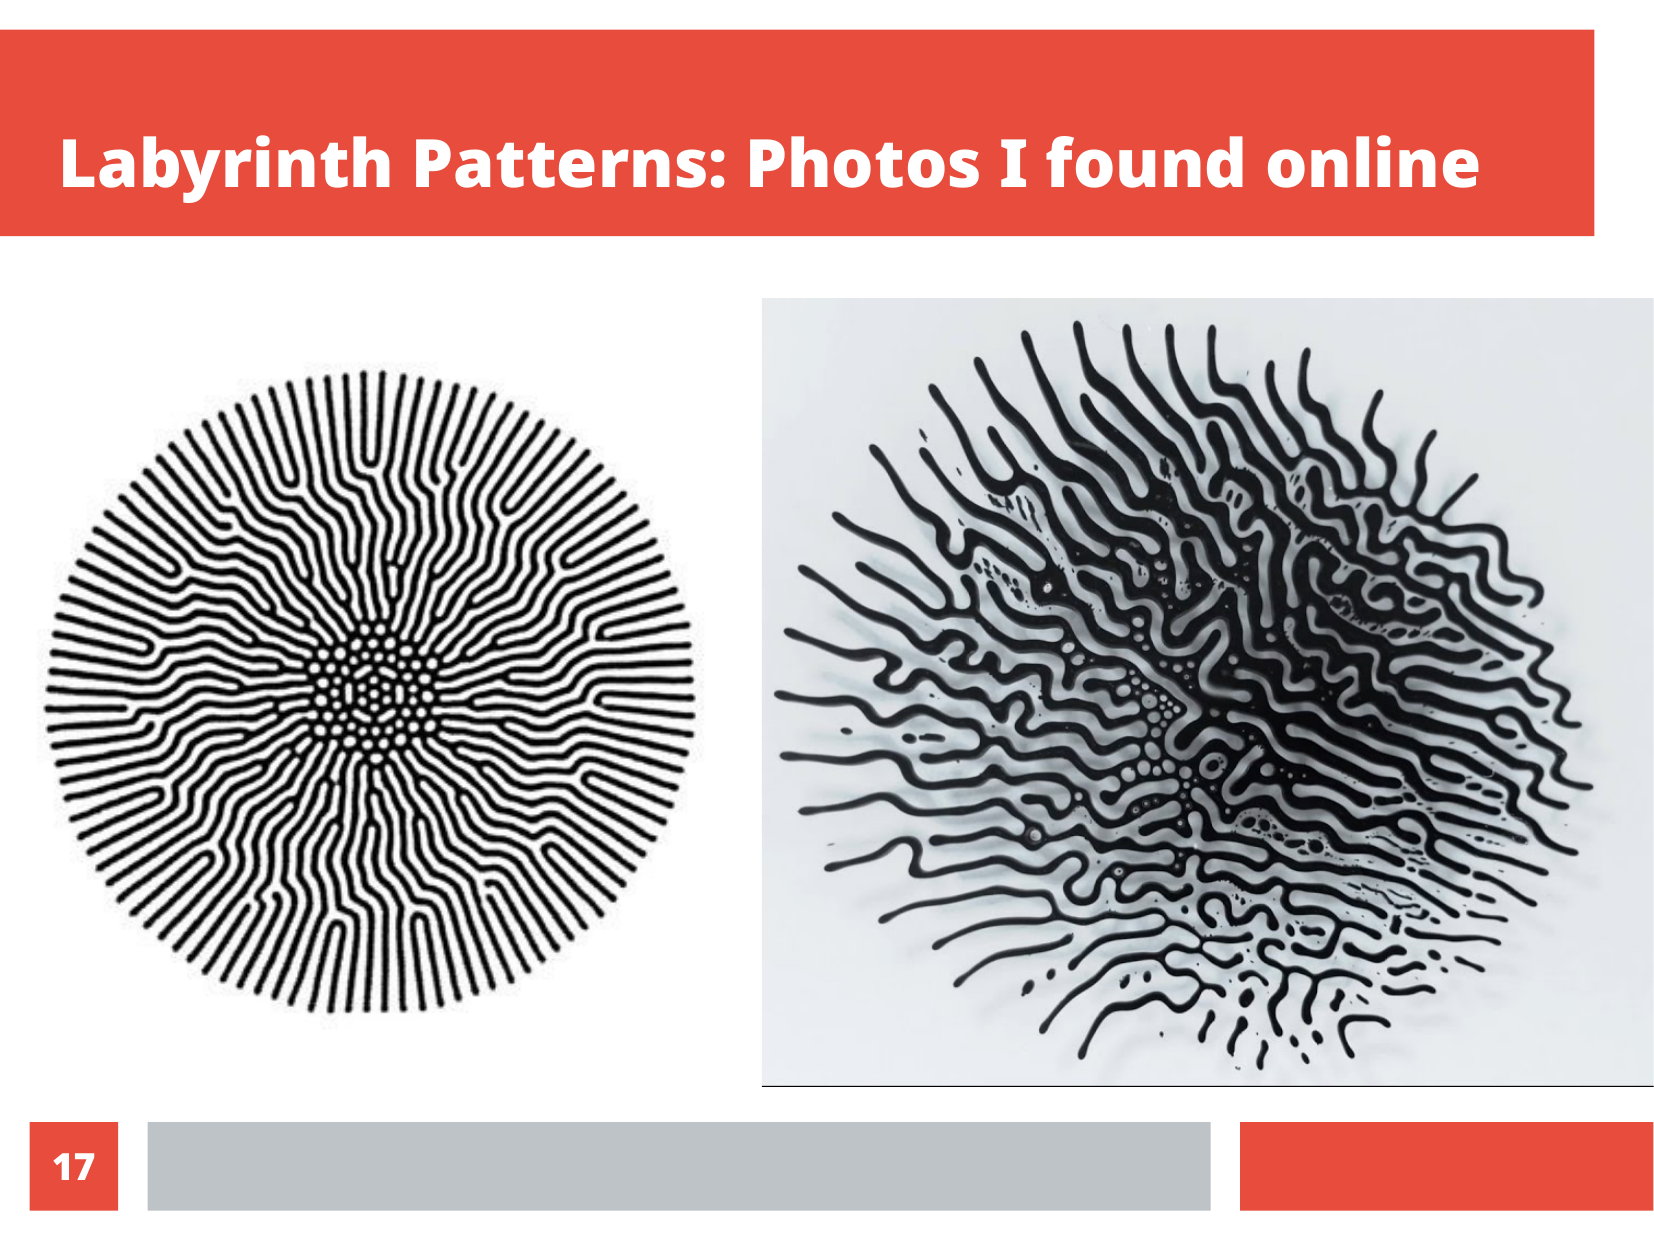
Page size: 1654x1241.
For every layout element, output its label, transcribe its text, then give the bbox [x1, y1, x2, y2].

picture [761, 298, 1654, 1087]
title Labyrinth Patterns: Photos I found online [59, 59, 1595, 207]
picture [25, 358, 725, 1055]
